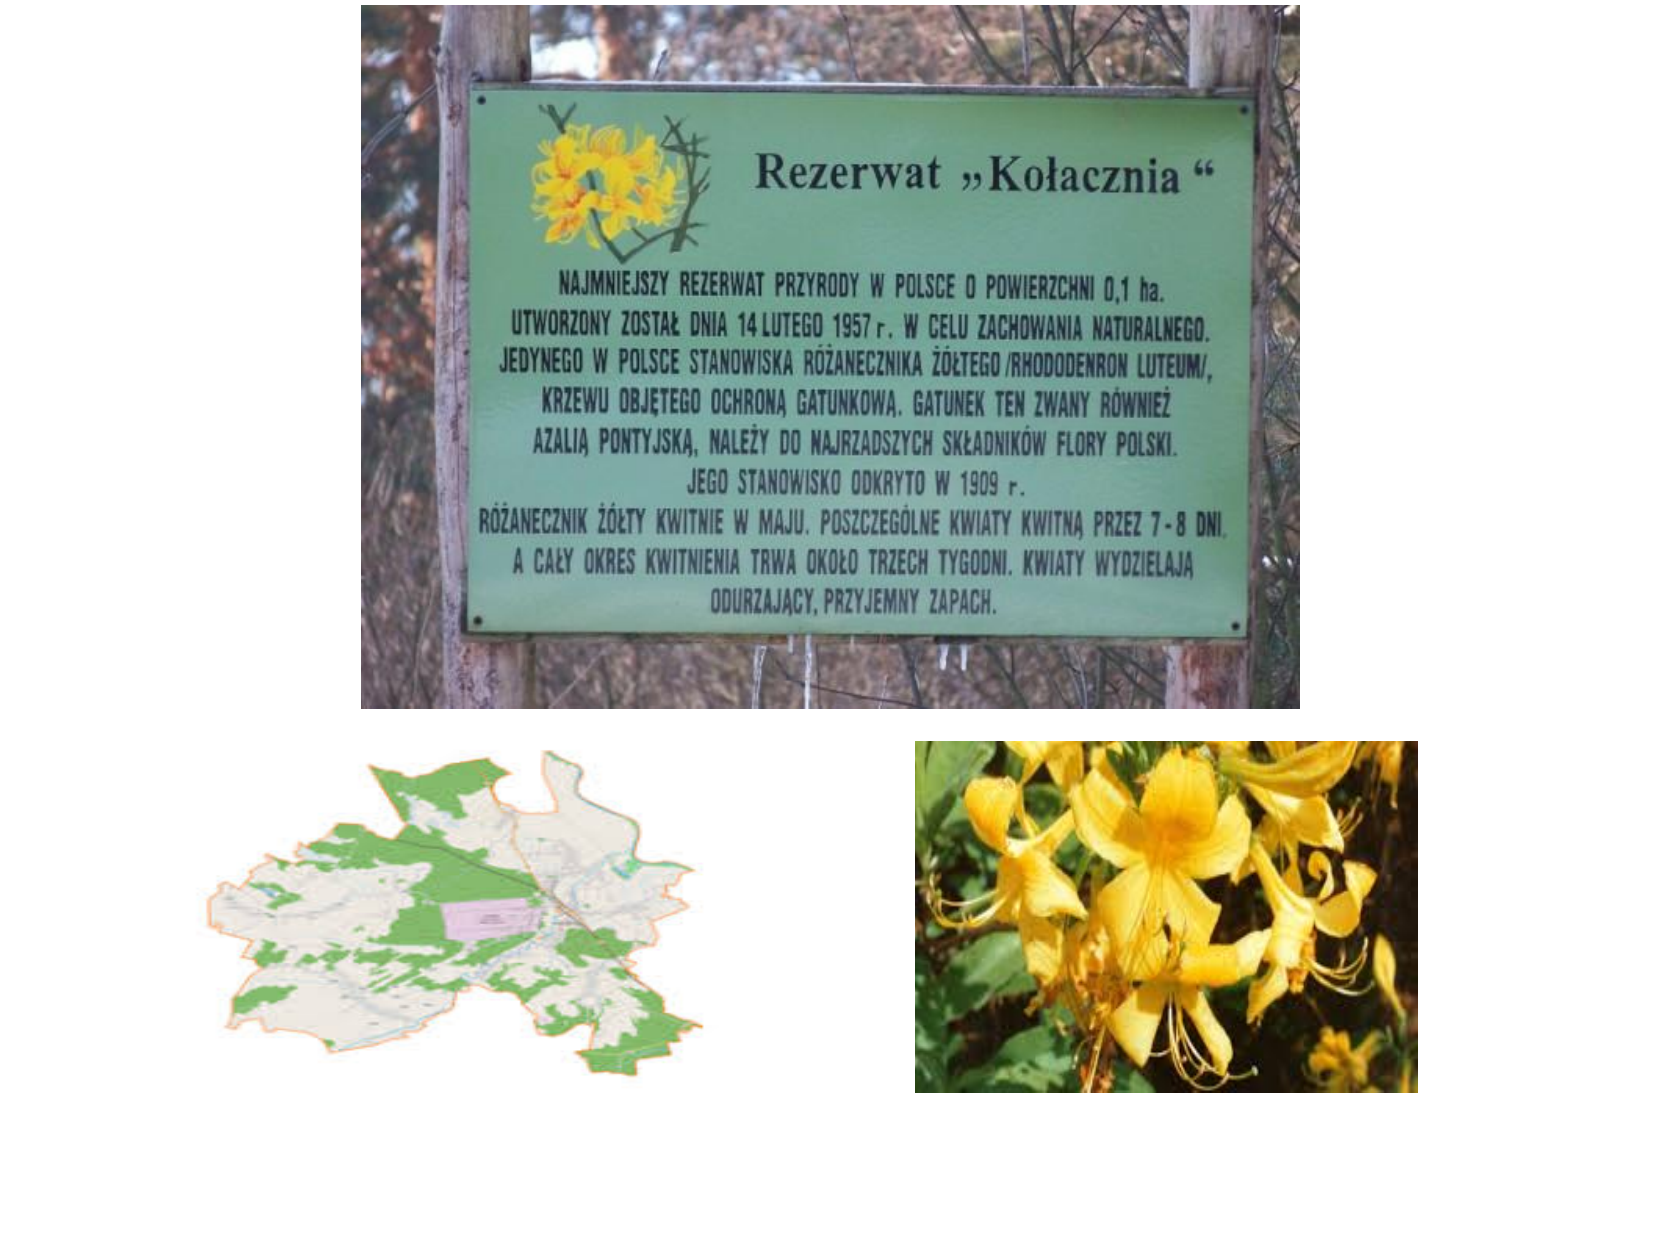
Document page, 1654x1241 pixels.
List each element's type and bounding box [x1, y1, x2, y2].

picture [915, 741, 1418, 1093]
picture [177, 738, 739, 1093]
picture [361, 5, 1300, 709]
